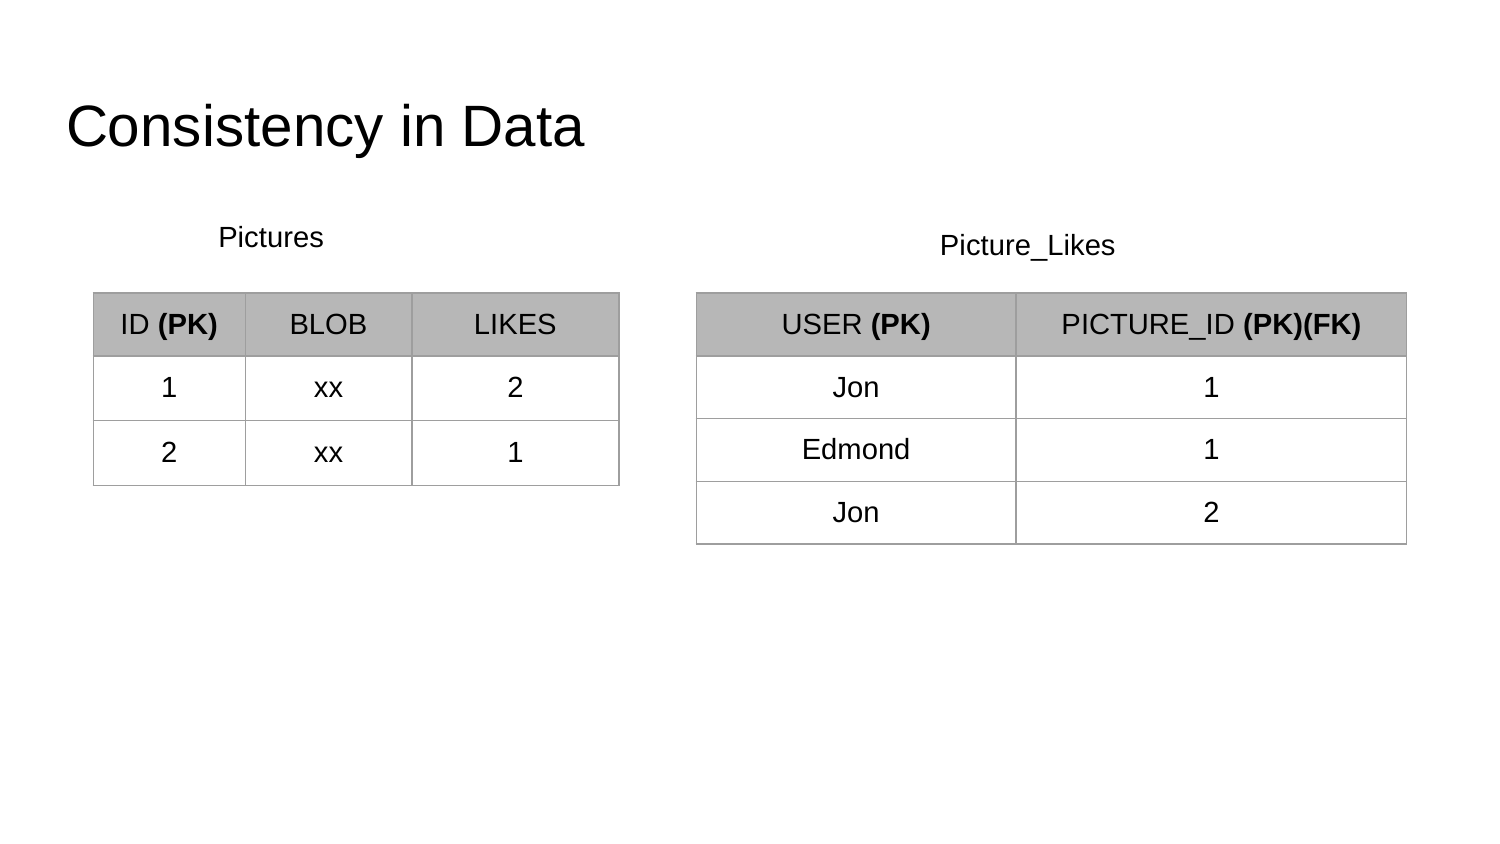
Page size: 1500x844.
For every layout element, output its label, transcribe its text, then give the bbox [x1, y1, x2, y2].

table_cell 2 [413, 357, 618, 420]
table_cell 1 [413, 421, 618, 485]
table_cell xx [246, 357, 411, 420]
table_cell 2 [94, 421, 245, 485]
table_header BLOB [246, 294, 411, 355]
table_header PICTURE_ID (PK)(FK) [1017, 294, 1406, 355]
text_box Picture_Likes [924, 211, 1235, 267]
table_cell 1 [1017, 419, 1406, 481]
table_header USER (PK) [697, 294, 1015, 355]
table_cell 1 [94, 357, 245, 420]
table_cell xx [246, 421, 411, 485]
table_cell Jon [697, 482, 1015, 543]
text_box Pictures [203, 203, 513, 242]
title Consistency in Data [51, 72, 1449, 167]
table_cell 1 [1017, 357, 1406, 418]
table_header LIKES [413, 294, 618, 355]
table_cell Edmond [697, 419, 1015, 481]
table_cell Jon [697, 357, 1015, 418]
table_cell 2 [1017, 482, 1406, 543]
table_header ID (PK) [94, 294, 245, 355]
